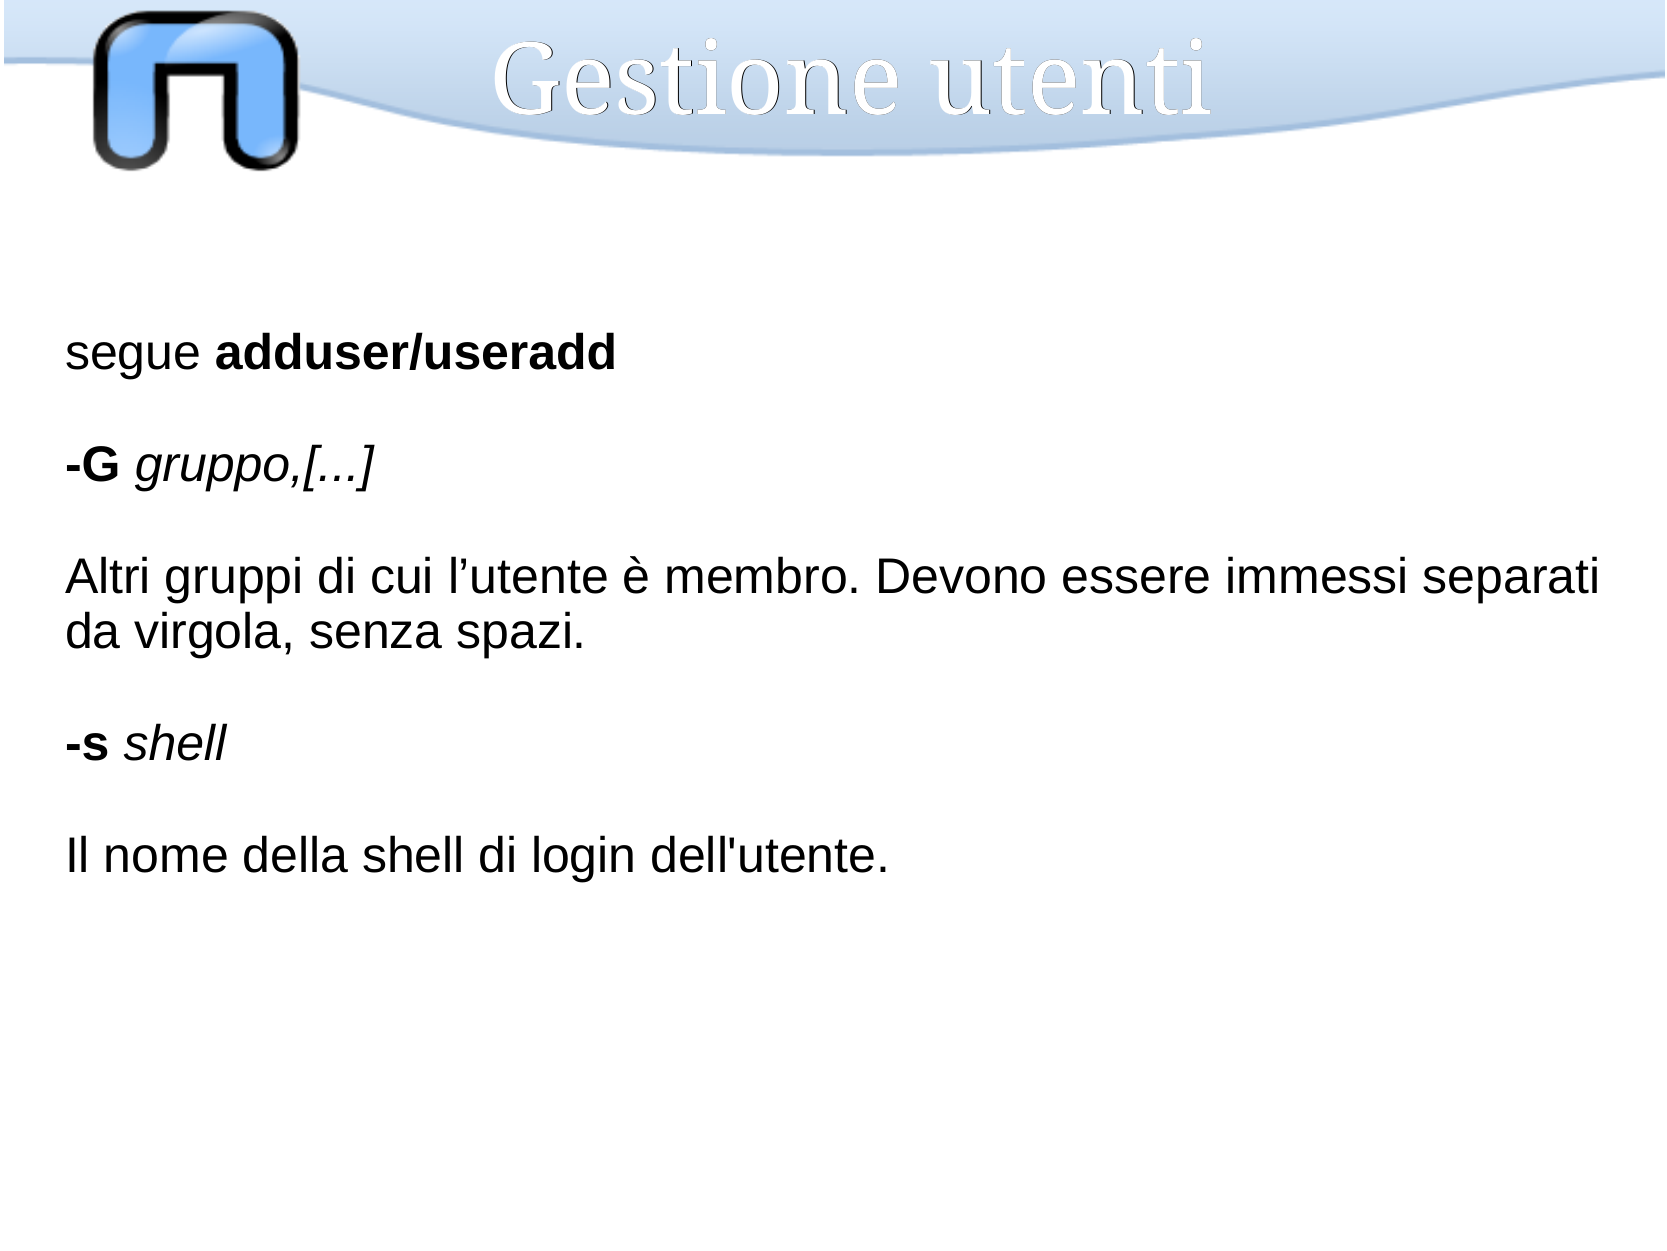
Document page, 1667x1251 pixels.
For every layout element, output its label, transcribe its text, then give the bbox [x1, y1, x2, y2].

text_box Gestione utenti [475, 0, 1667, 271]
picture [0, 0, 1667, 1251]
list segue adduser/useradd -G gruppo,[...] Altri gruppi di cui l’utente è membro. Devono essere immessi separati da virgola, senza spazi. -s shell Il nome della shell di login dell'utente. [58, 317, 1628, 1160]
